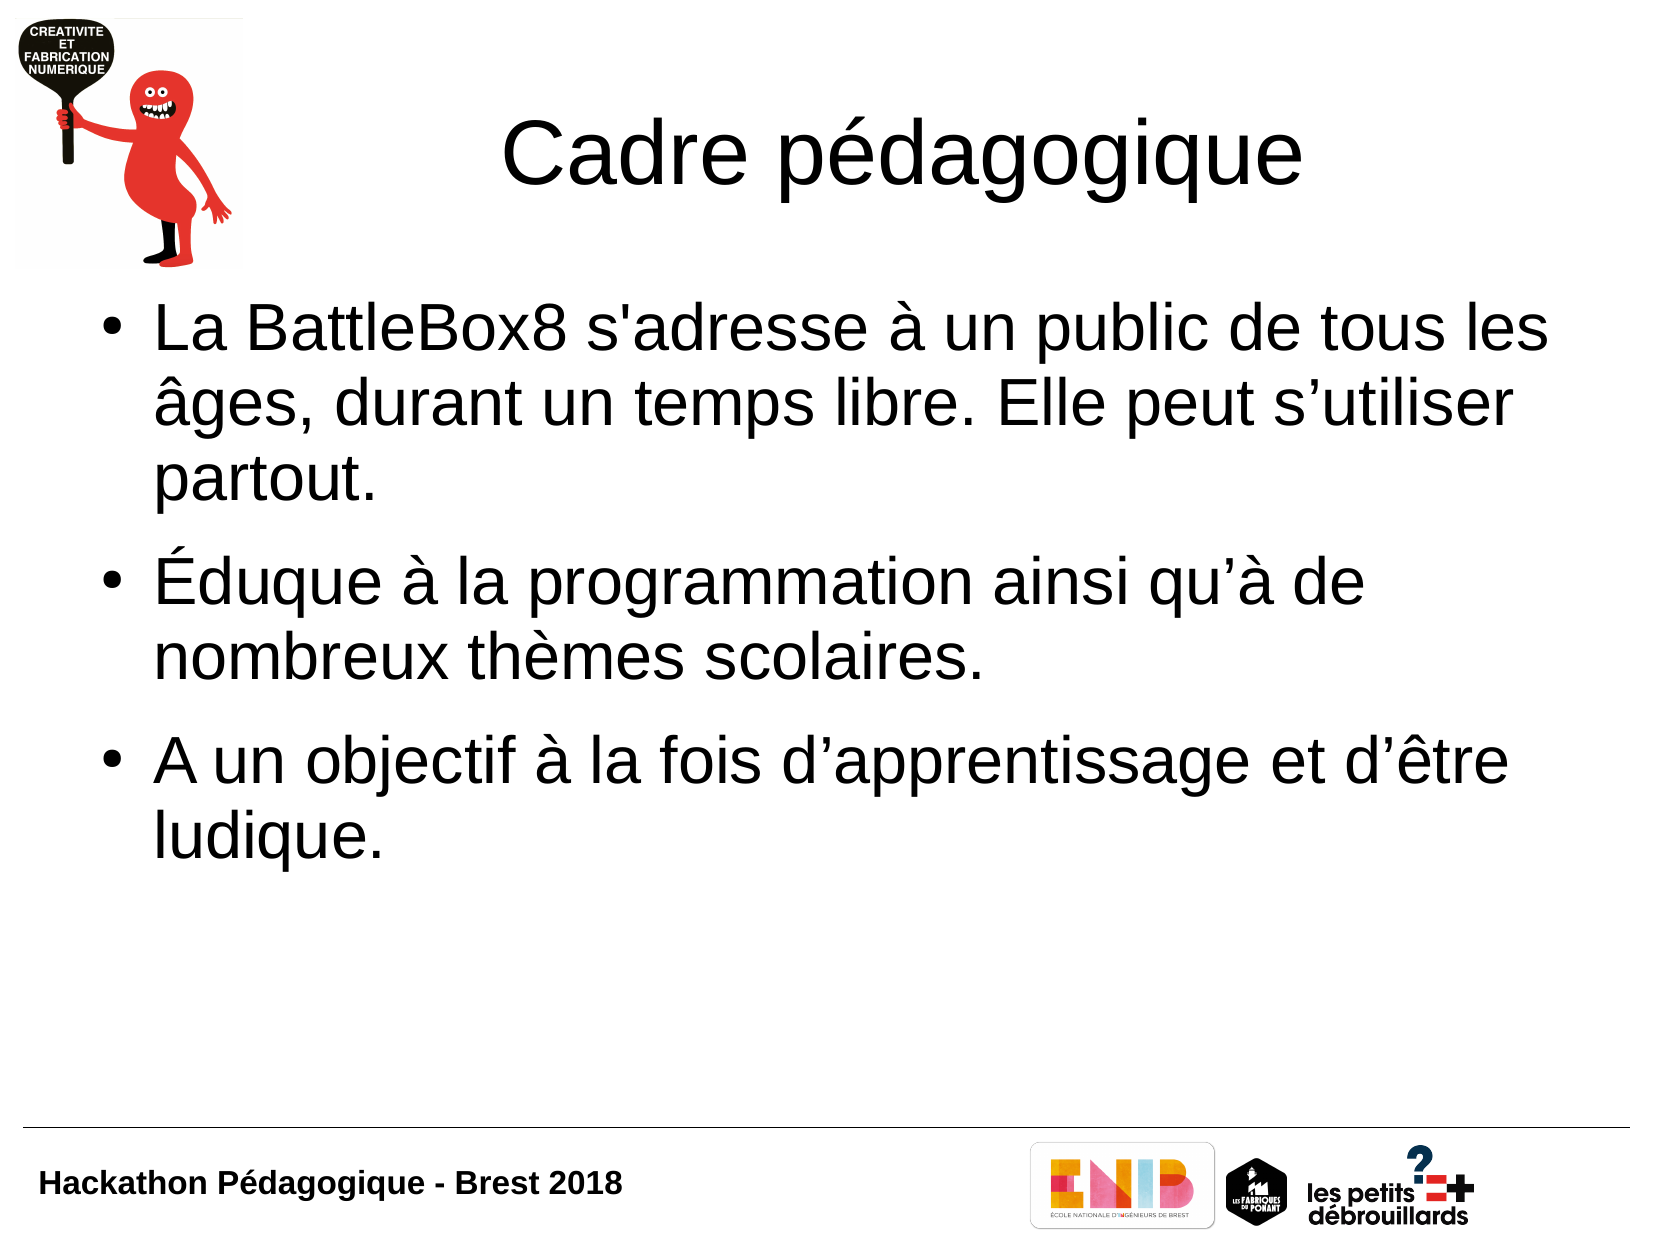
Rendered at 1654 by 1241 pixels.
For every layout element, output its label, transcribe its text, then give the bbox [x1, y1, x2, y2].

list La BattleBox8 s'adresse à un public de tous les âges, durant un temps libre. Elle peut s’utiliser partout. Éduque à la programmation ainsi qu’à de nombreux thèmes scolaires. A un objectif à la fois d’apprentissage et d’être ludique. [82, 290, 1571, 1109]
picture [15, 18, 243, 269]
title Cadre pédagogique [243, 49, 1571, 257]
picture [1308, 1145, 1474, 1225]
picture [1015, 1127, 1287, 1241]
text_box Hackathon Pédagogique - Brest 2018 [23, 1157, 945, 1210]
